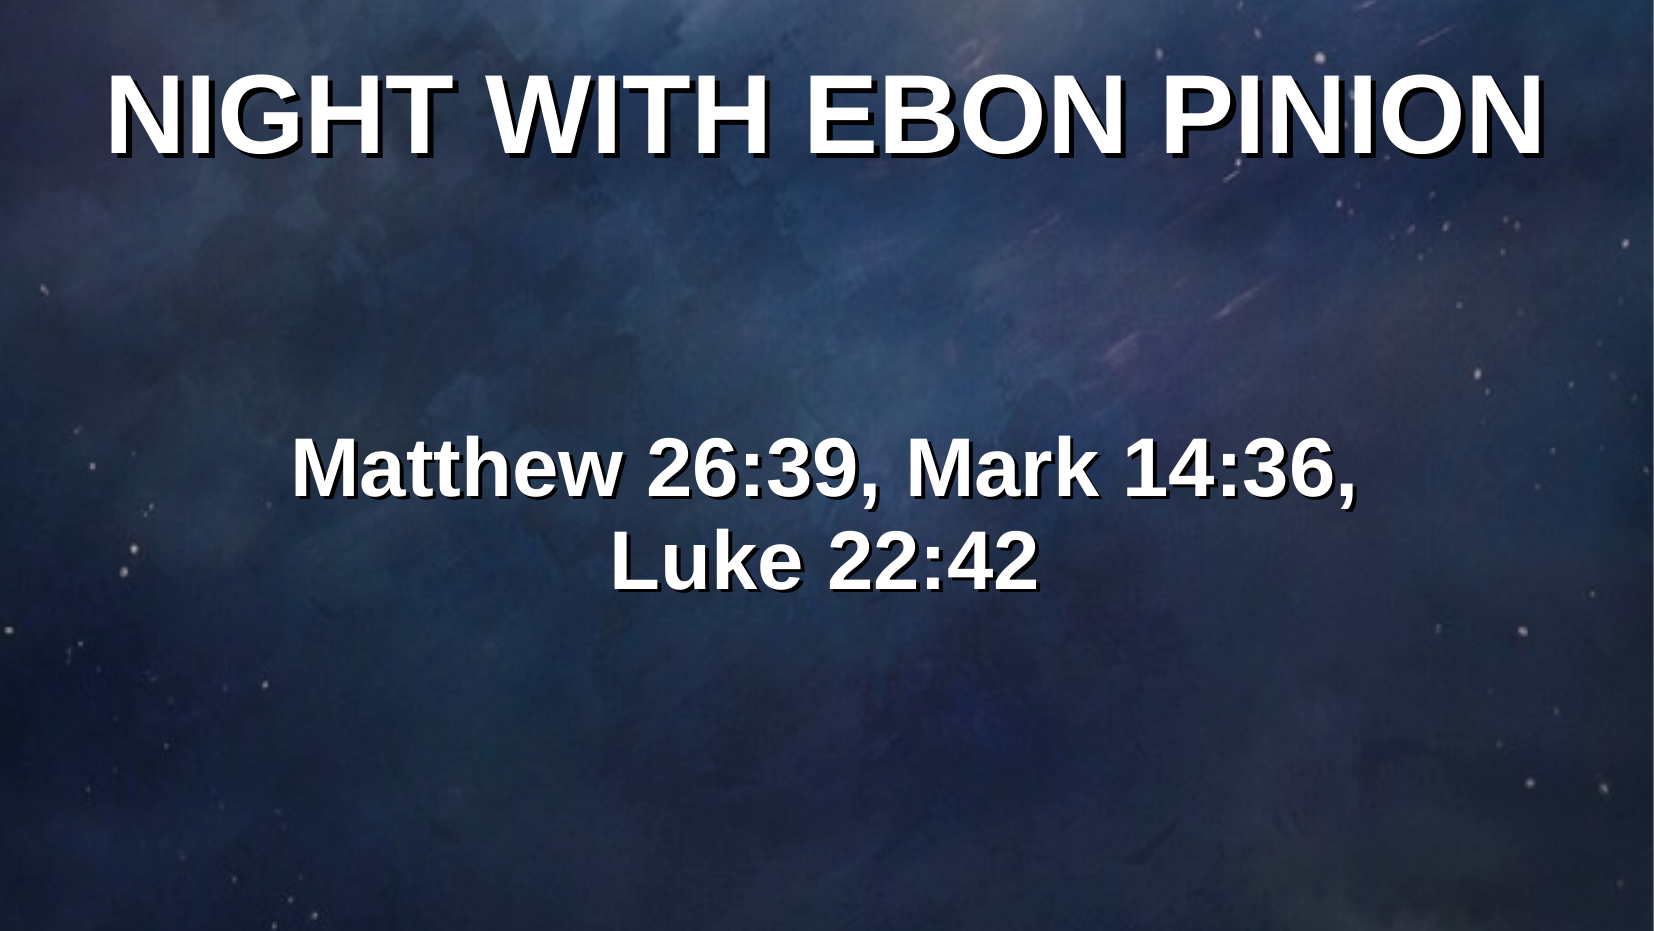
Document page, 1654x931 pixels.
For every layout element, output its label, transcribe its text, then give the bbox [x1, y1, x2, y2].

picture [0, 0, 1654, 931]
subtitle Matthew 26:39, Mark 14:36, Luke 22:42 [255, 217, 1396, 811]
title NIGHT WITH EBON PINION [82, 37, 1571, 193]
